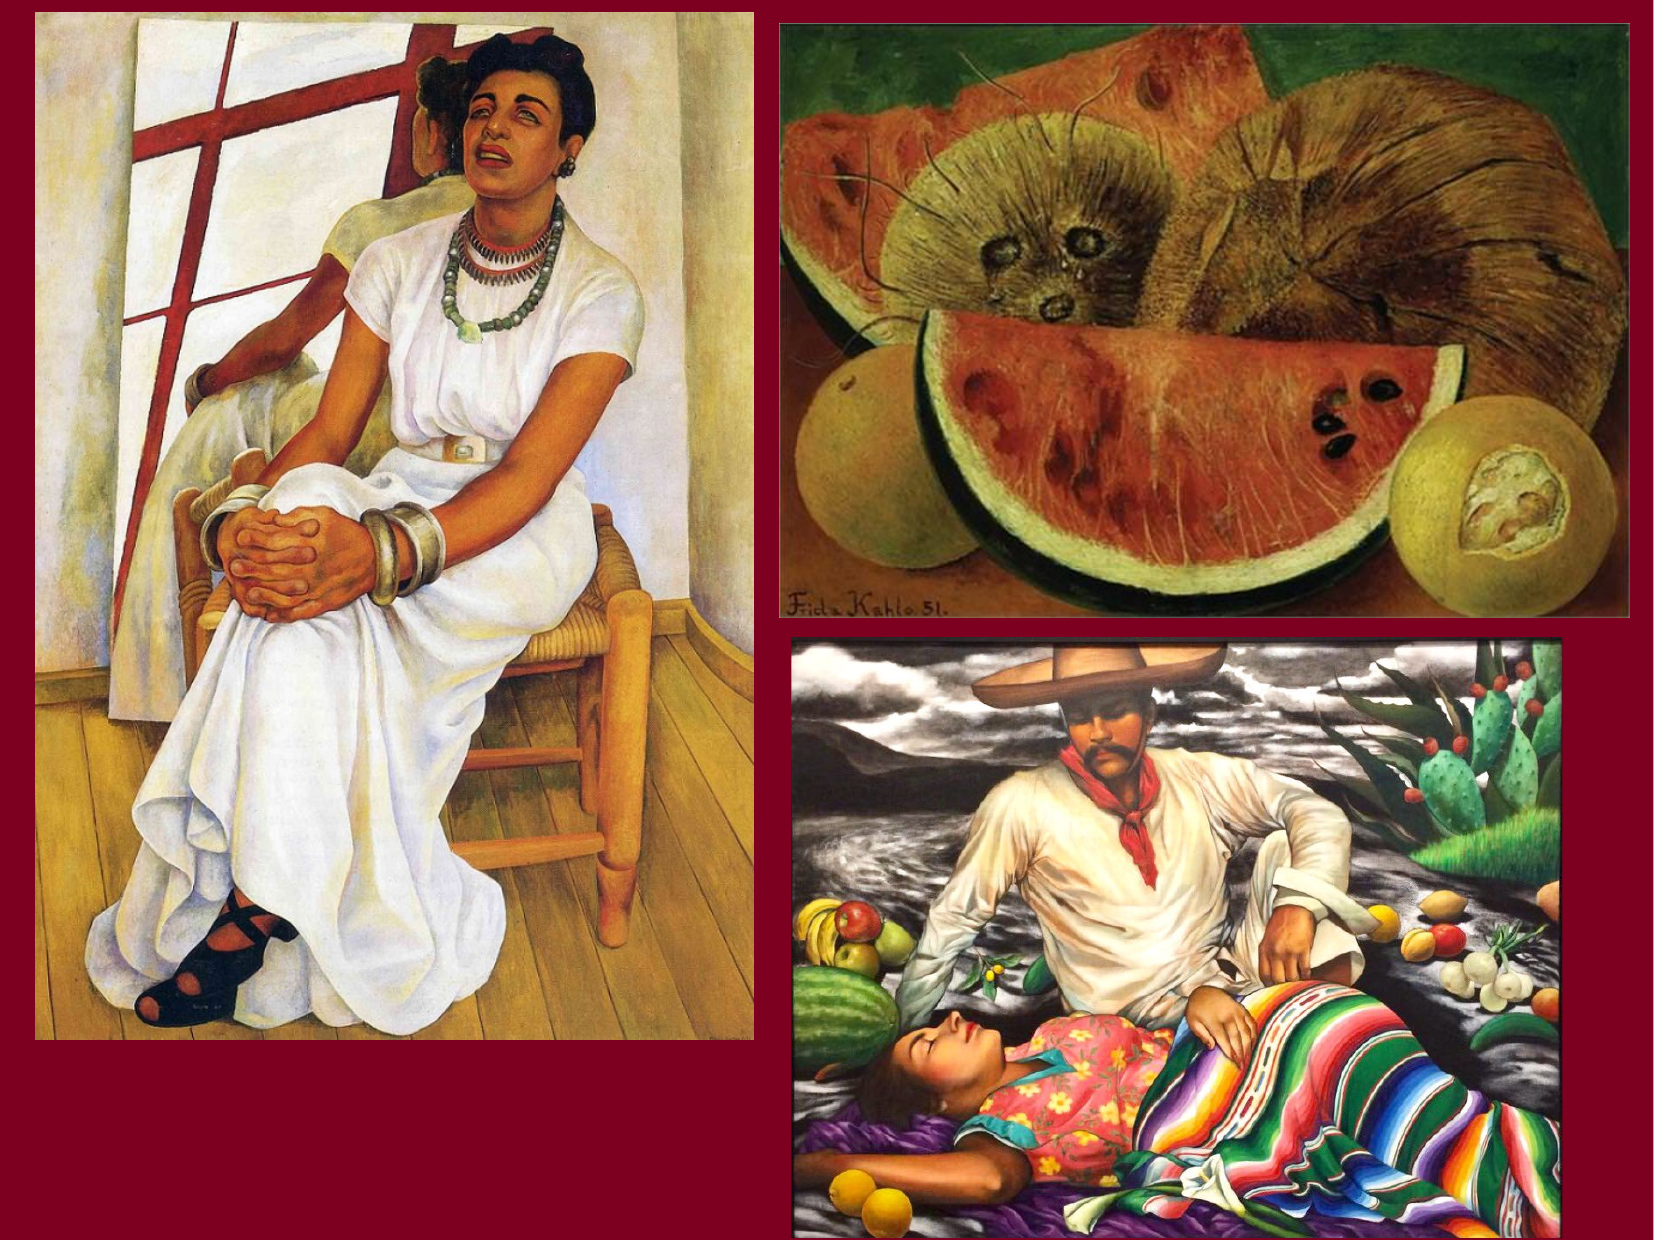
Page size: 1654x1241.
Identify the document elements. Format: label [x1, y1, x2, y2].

picture [791, 637, 1563, 1238]
picture [35, 12, 754, 1040]
picture [779, 23, 1630, 618]
